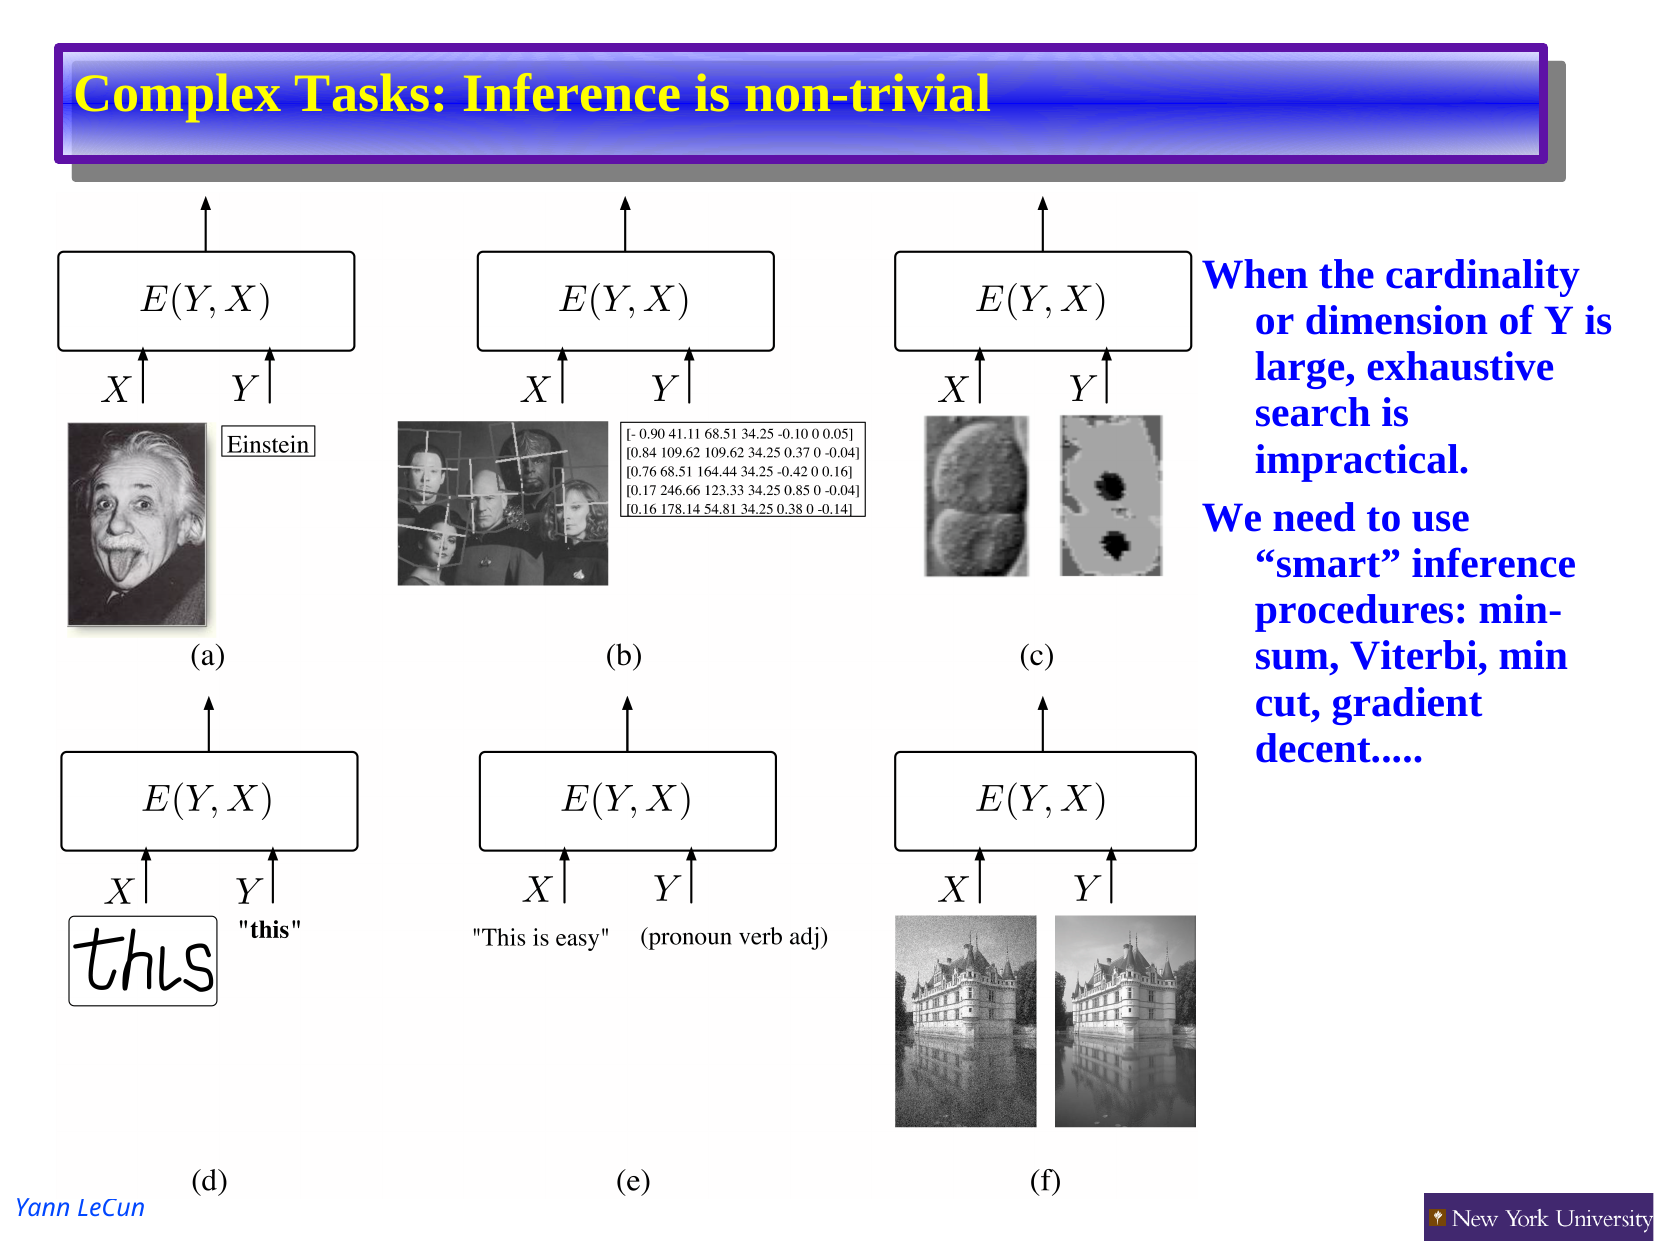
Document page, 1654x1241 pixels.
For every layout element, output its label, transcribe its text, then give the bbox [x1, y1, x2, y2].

text_box When the cardinality or dimension of Y is large, exhaustive search is impractical. We need to use “smart” inference procedures: min-sum, Viterbi, min cut, gradient decent..... [1201, 250, 1616, 1133]
picture [1424, 1193, 1654, 1241]
picture [56, 192, 1198, 1199]
text_box Complex Tasks: Inference is non-trivial [58, 47, 1544, 160]
